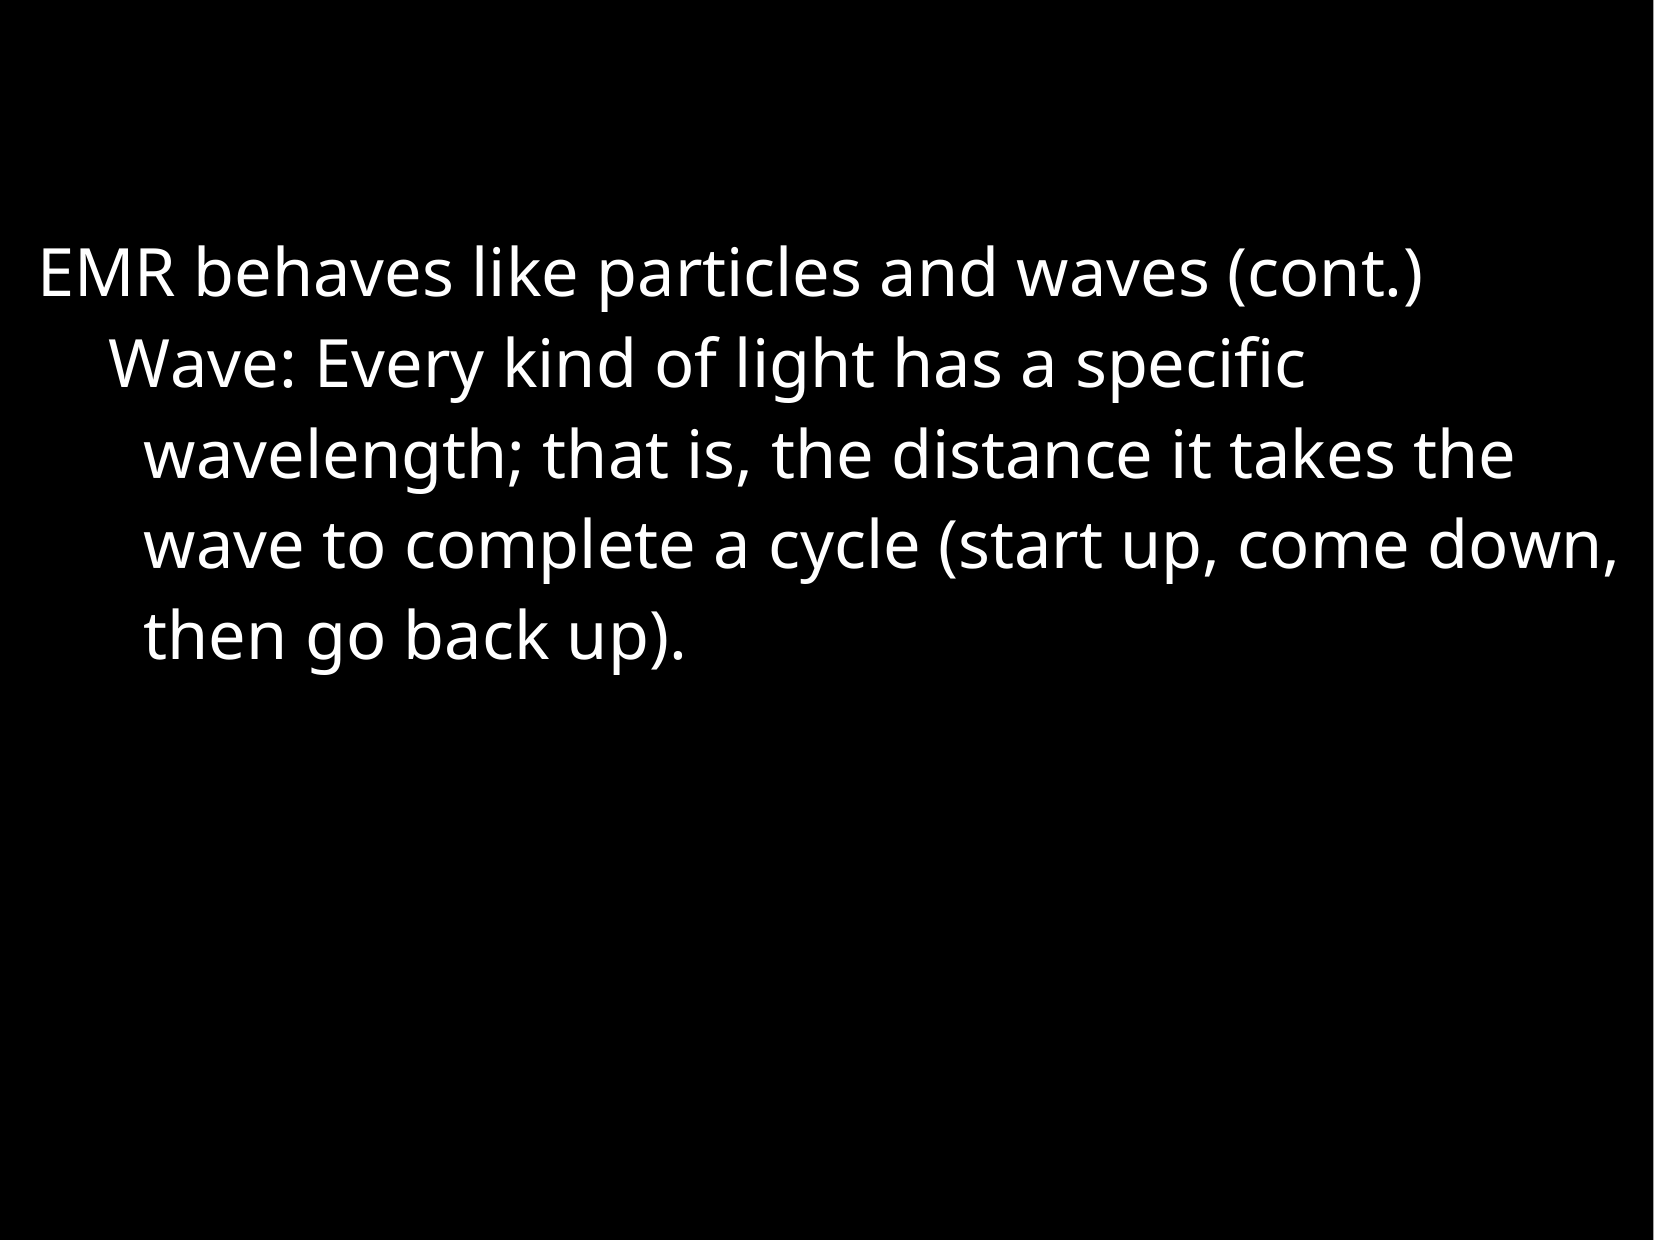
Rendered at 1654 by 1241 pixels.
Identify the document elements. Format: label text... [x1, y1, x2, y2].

text_box EMR behaves like particles and waves (cont.) Wave: Every kind of light has a specific wavelength; that is, the distance it takes the wave to complete a cycle (start up, come down, then go back up). [37, 43, 1654, 862]
